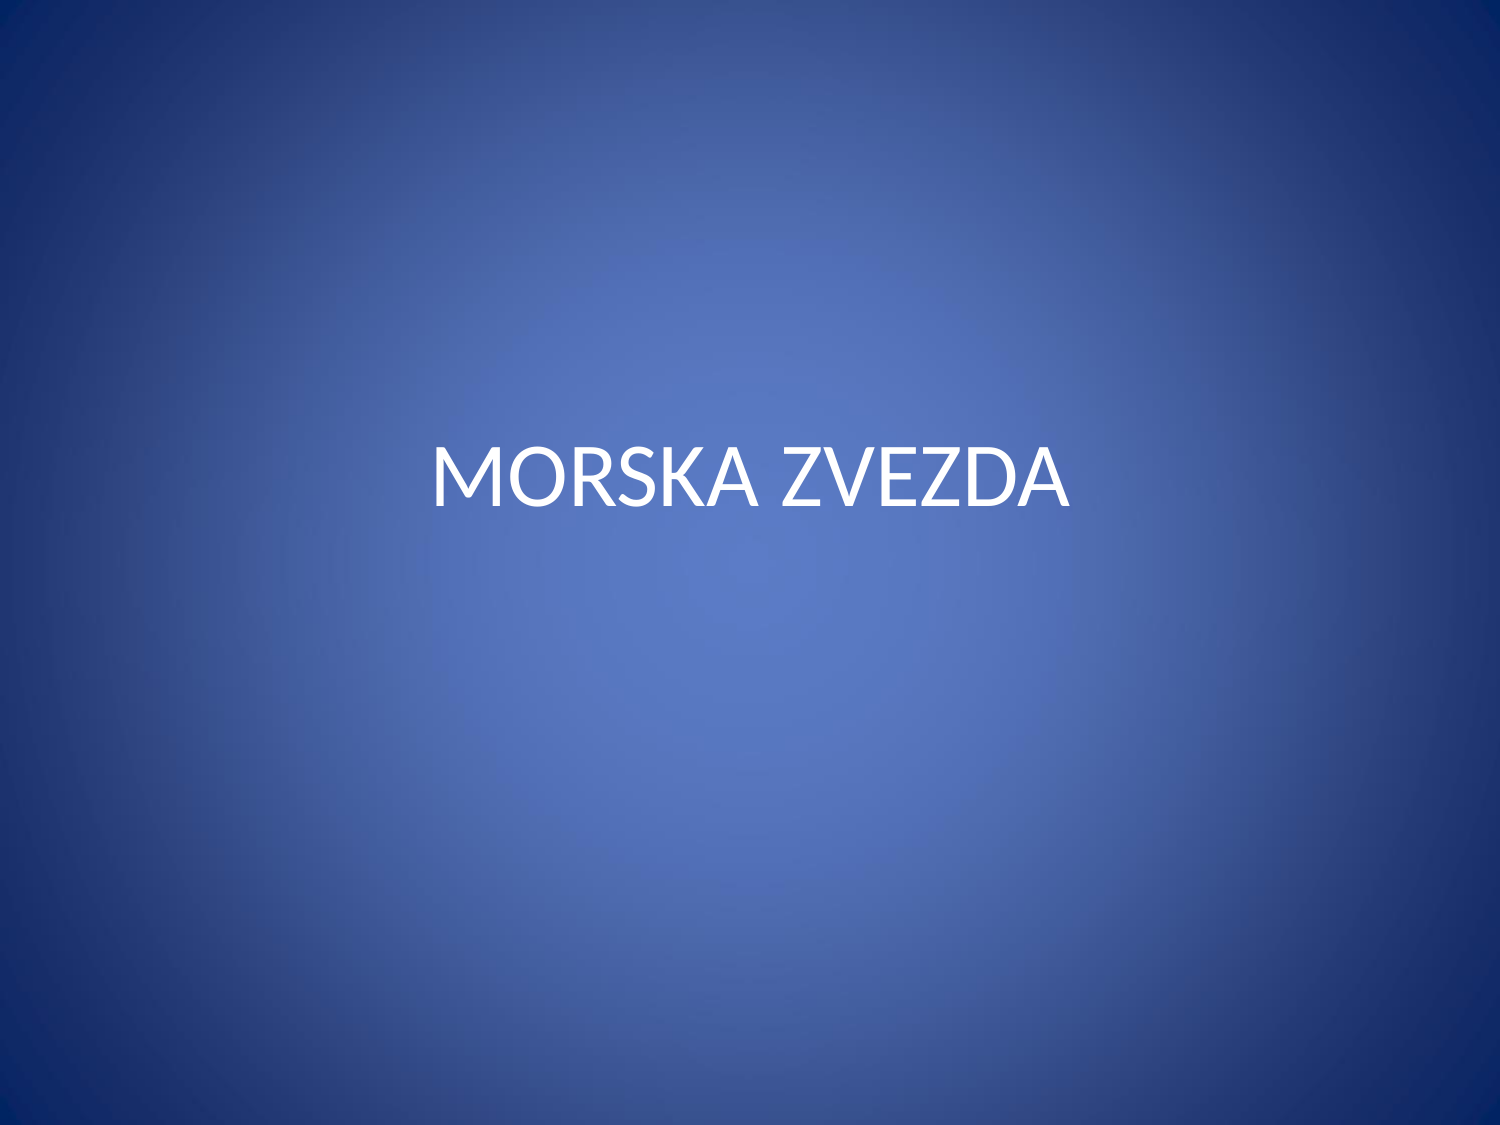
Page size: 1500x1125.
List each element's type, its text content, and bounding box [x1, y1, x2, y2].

picture [0, 0, 1500, 1125]
title MORSKA ZVEZDA [112, 349, 1388, 591]
subtitle [225, 637, 1275, 925]
